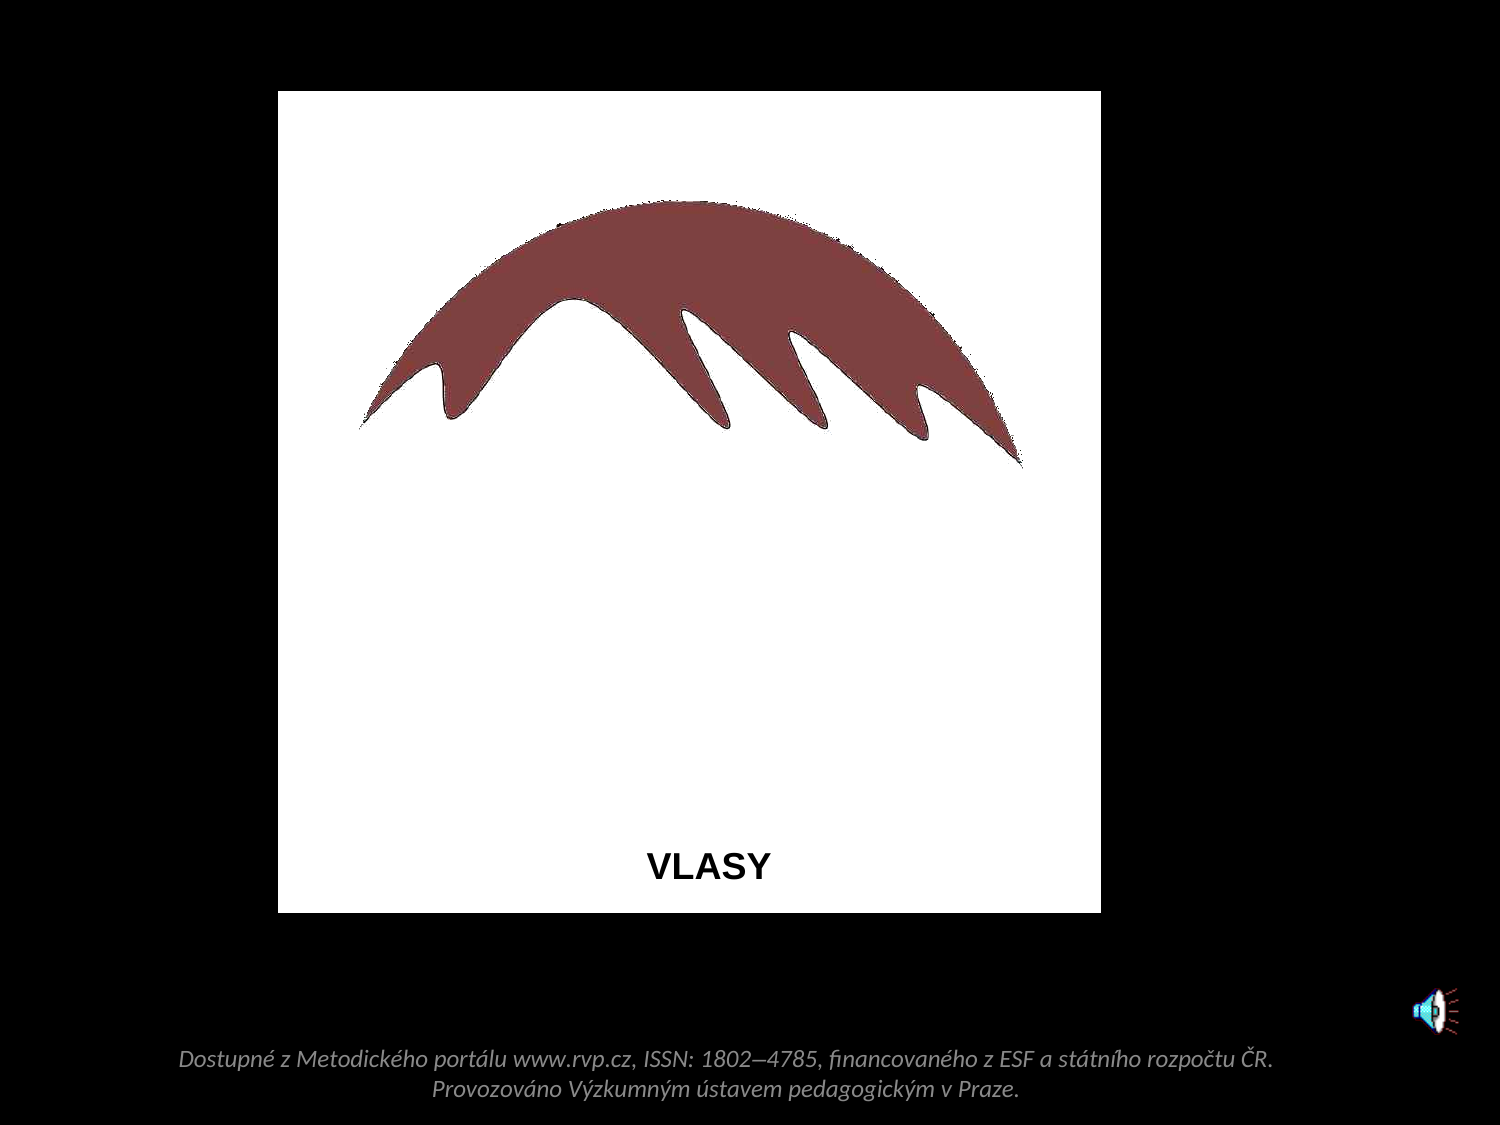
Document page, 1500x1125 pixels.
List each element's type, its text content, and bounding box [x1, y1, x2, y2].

picture [1411, 987, 1462, 1038]
text_box Dostupné z Metodického portálu www.rvp.cz, ISSN: 1802–4785, financovaného z ESF a státního rozpočtu ČR. Provozováno Výzkumným ústavem pedagogickým v Praze. [105, 1042, 1348, 1103]
text_box VLASY [631, 834, 787, 895]
picture [359, 199, 1027, 492]
text_box [277, 90, 1103, 914]
